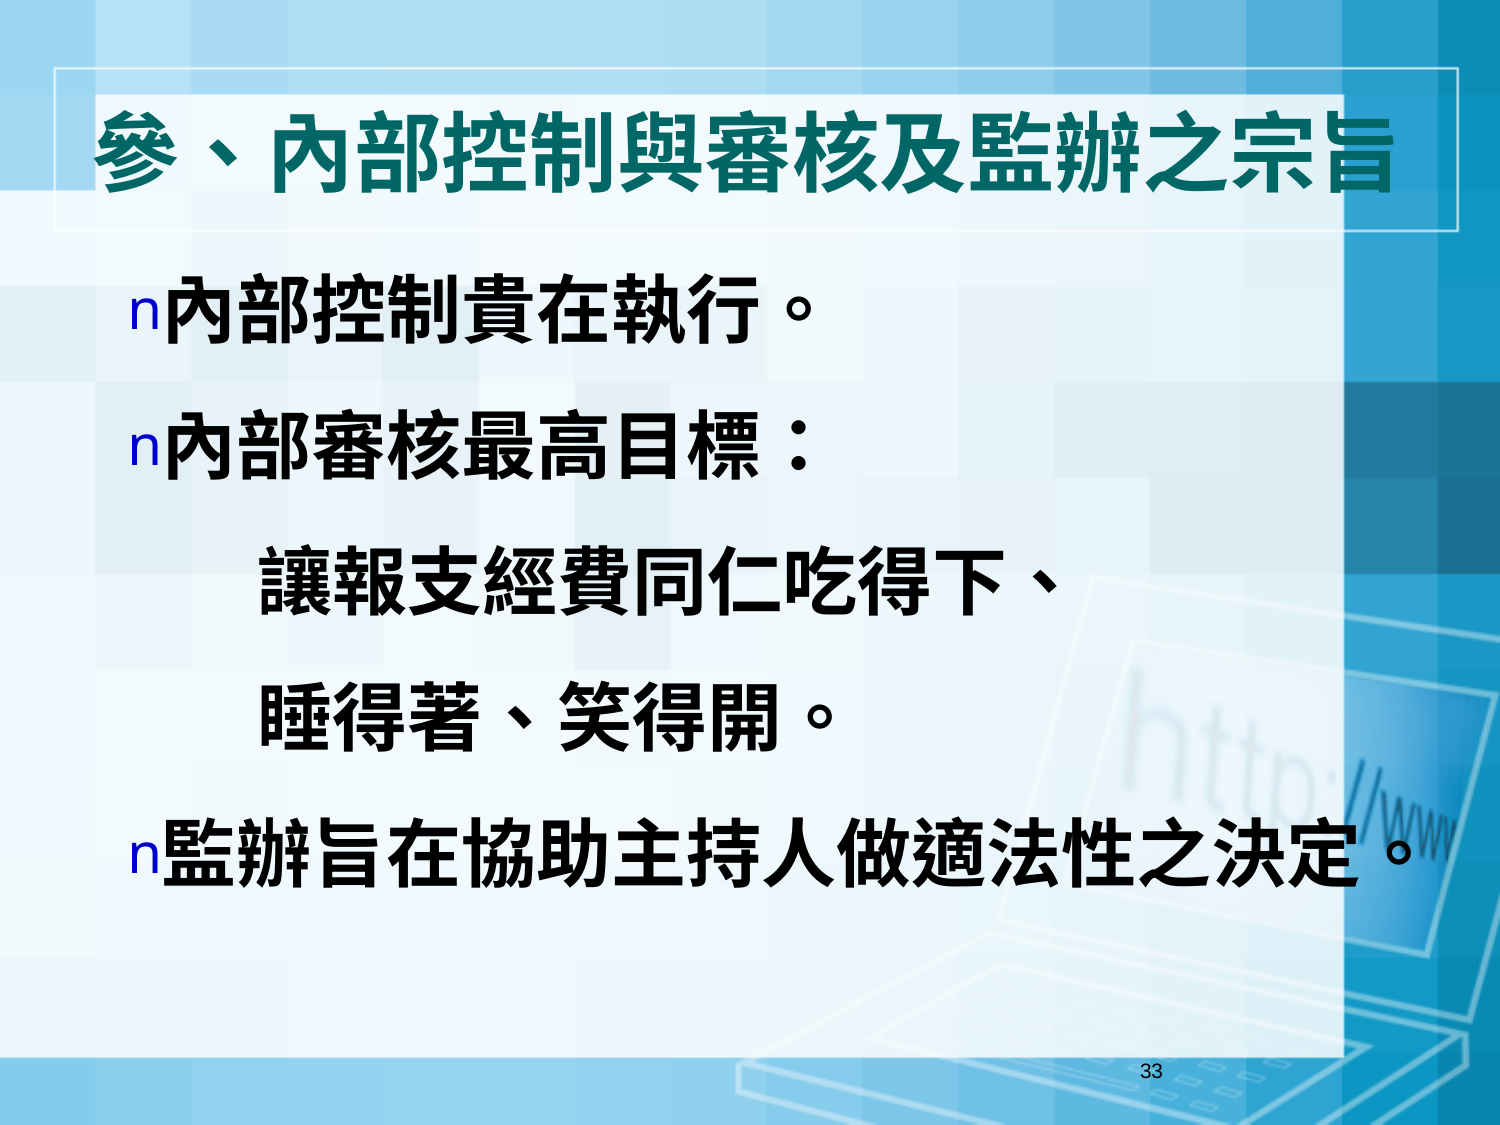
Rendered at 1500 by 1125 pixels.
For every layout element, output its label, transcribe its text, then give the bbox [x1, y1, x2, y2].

text_box [1125, 1050, 1338, 1125]
text_box 內部控制貴在執行。 內部審核最高目標： 讓報支經費同仁吃得下、 睡得著、笑得開。 監辦旨在協助主持人做適法性之決定。 [112, 255, 1438, 902]
text_box 參、內部控制與審核及監辦之宗旨 [77, 90, 1500, 210]
